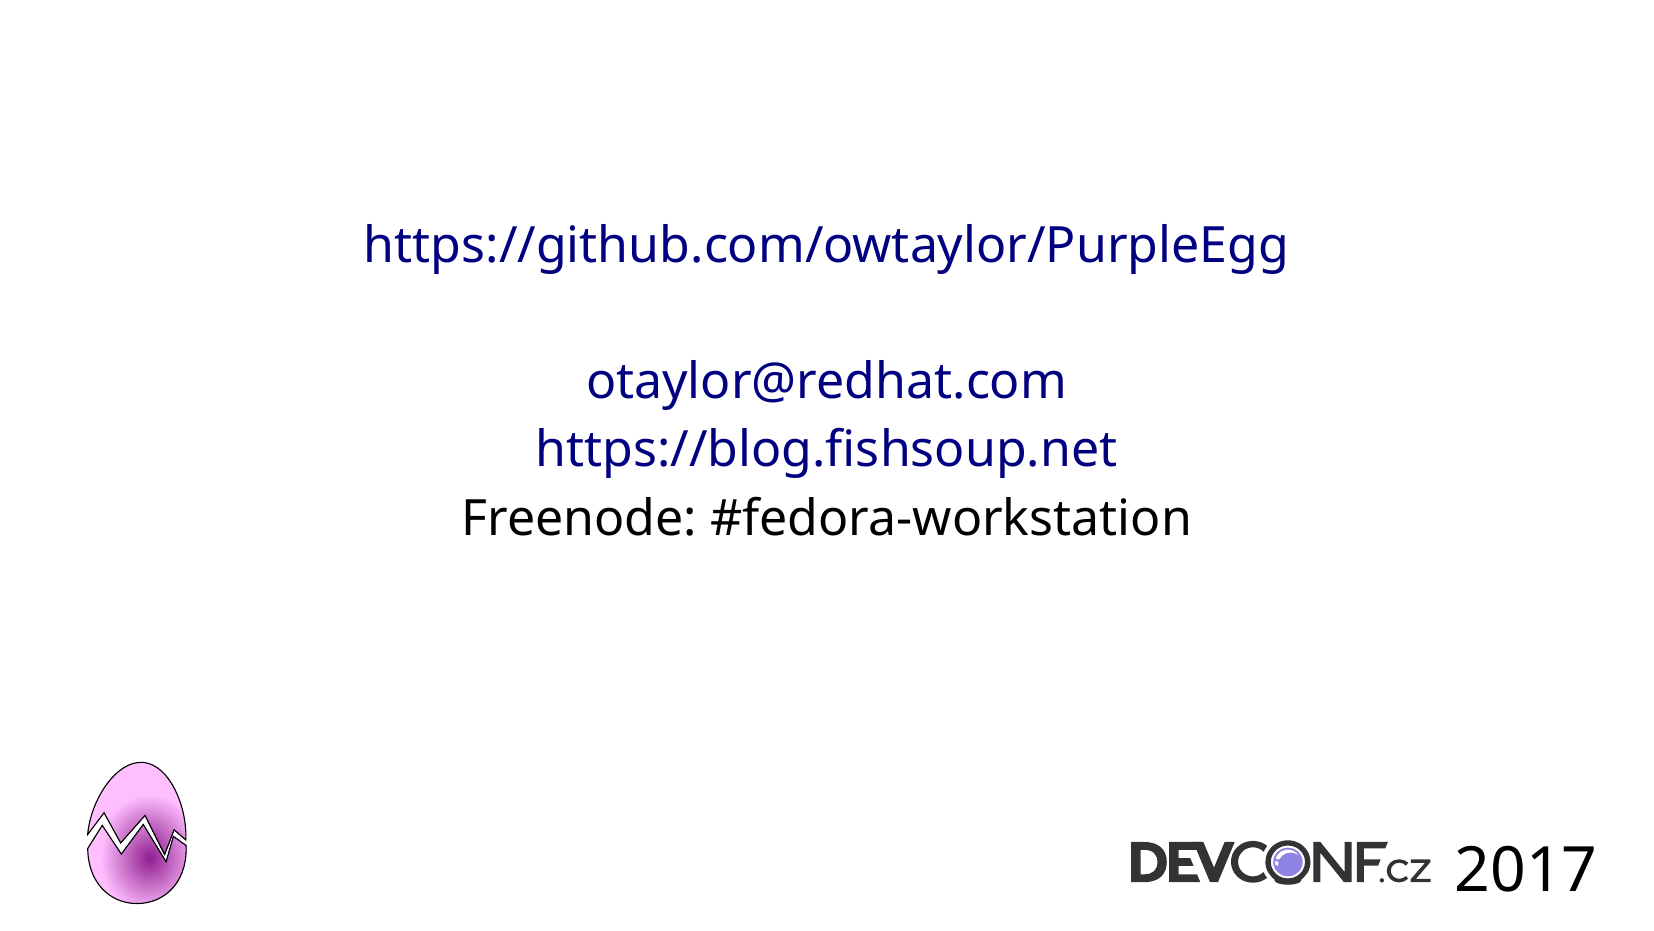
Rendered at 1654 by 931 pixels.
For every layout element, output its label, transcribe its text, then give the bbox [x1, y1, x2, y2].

subtitle https://github.com/owtaylor/PurpleEgg otaylor@redhat.com https://blog.fishsoup.net Freenode: #fedora-workstation [82, 19, 1571, 740]
